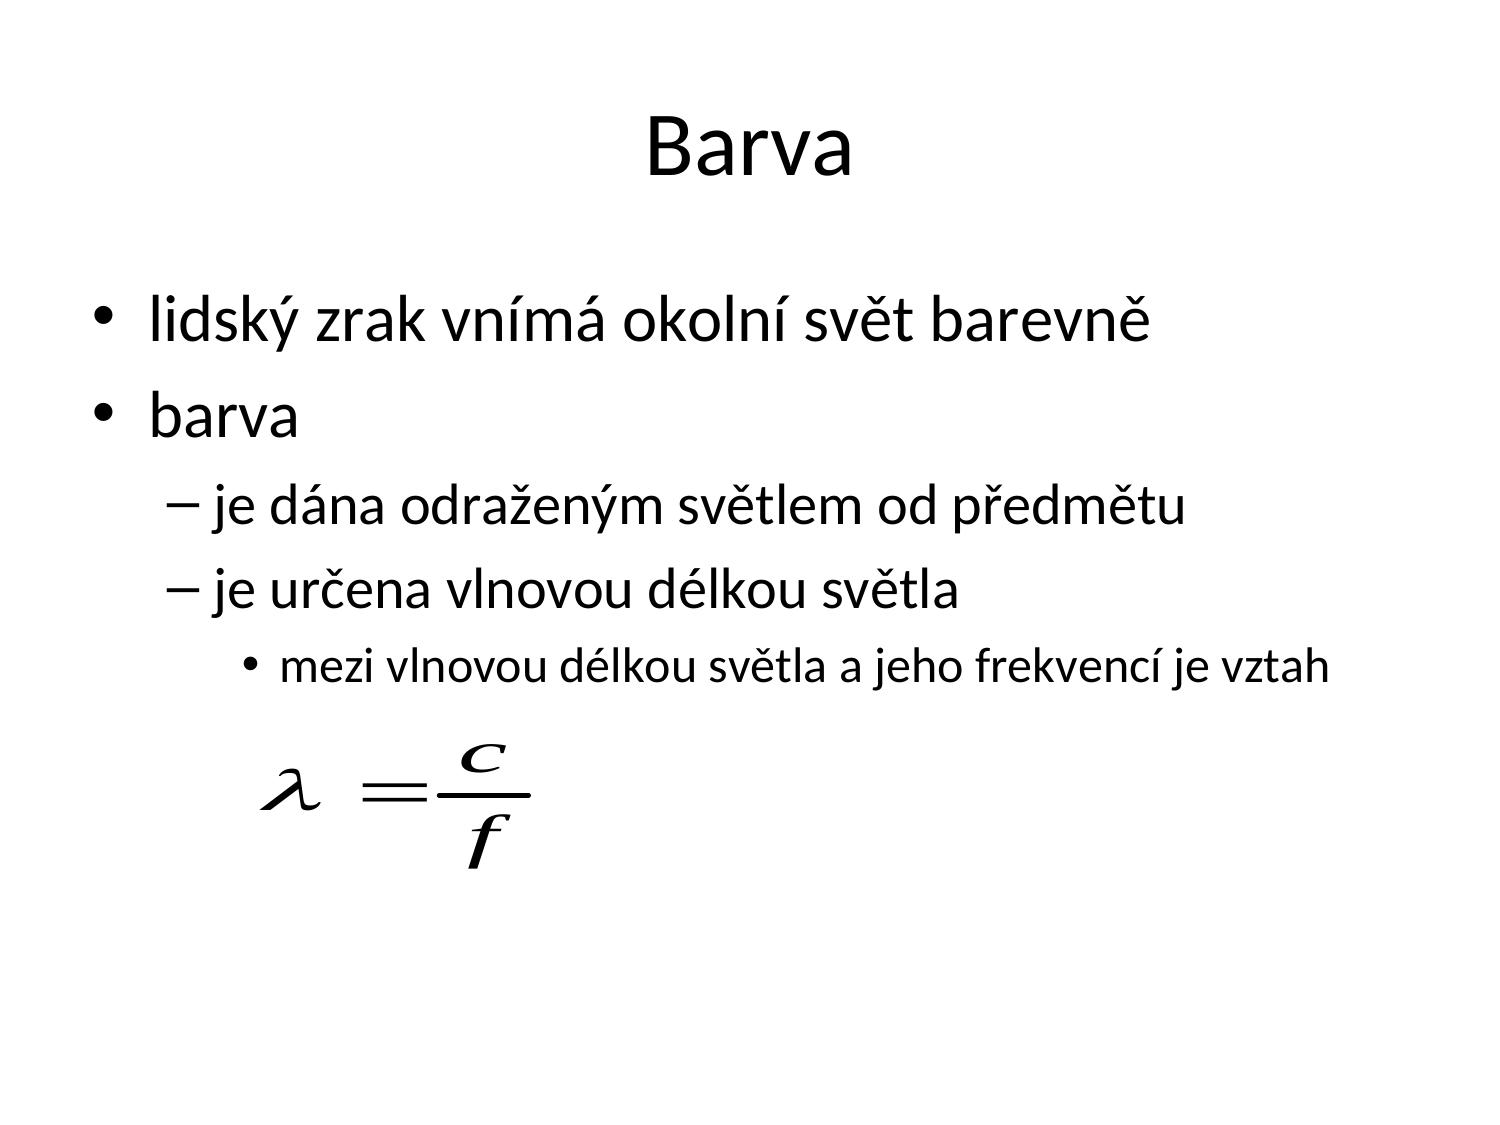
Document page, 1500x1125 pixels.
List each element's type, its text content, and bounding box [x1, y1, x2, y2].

chart [242, 716, 548, 880]
title Barva [75, 45, 1426, 233]
list lidský zrak vnímá okolní svět barevně barva je dána odraženým světlem od předmětu je určena vlnovou délkou světla mezi vlnovou délkou světla a jeho frekvencí je vztah [76, 267, 1427, 1010]
